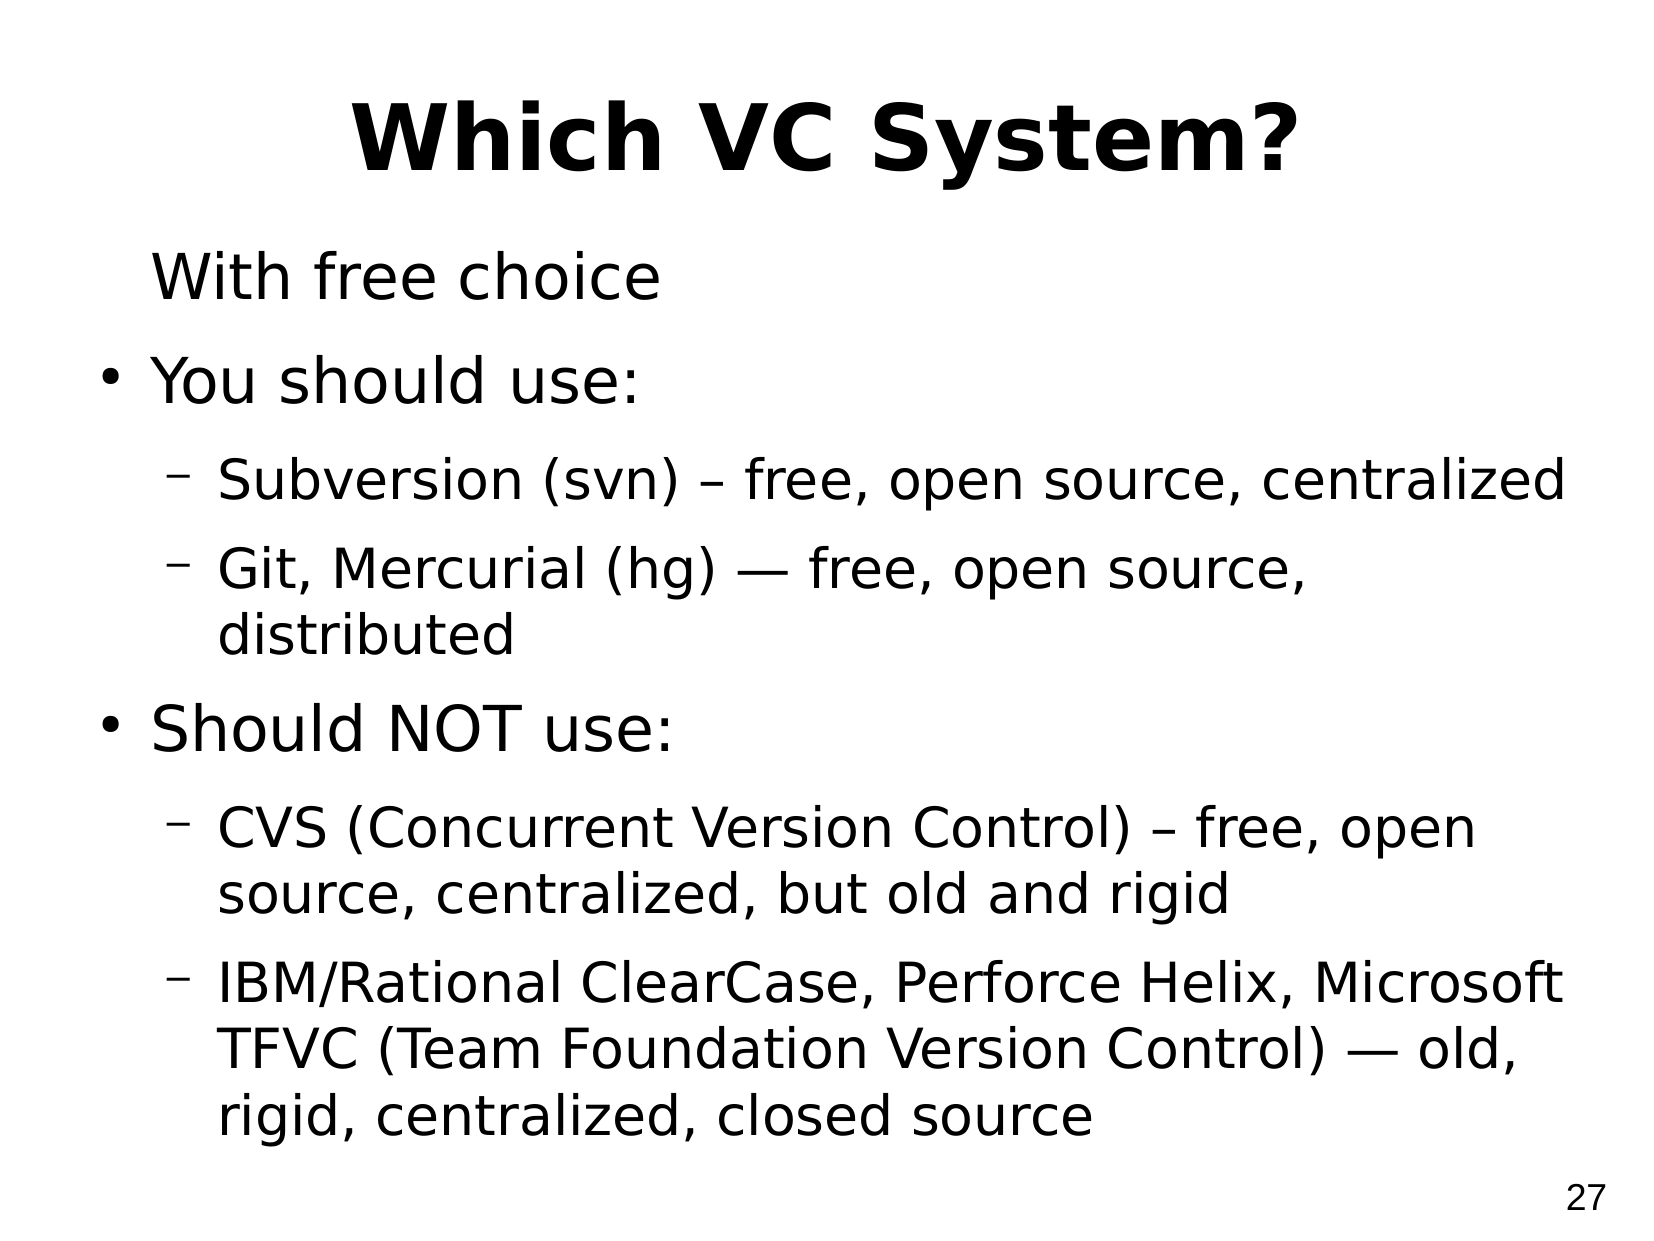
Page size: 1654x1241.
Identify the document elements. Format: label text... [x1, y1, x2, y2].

title Which VC System? [82, 61, 1571, 207]
list With free choice You should use: Subversion (svn) – free, open source, centralized Git, Mercurial (hg) — free, open source, distributed Should NOT use: CVS (Concurrent Version Control) – free, open source, centralized, but old and rigid IBM/Rational ClearCase, Perforce Helix, Microsoft TFVC (Team Foundation Version Control) — old, rigid, centralized, closed source [82, 236, 1571, 1205]
